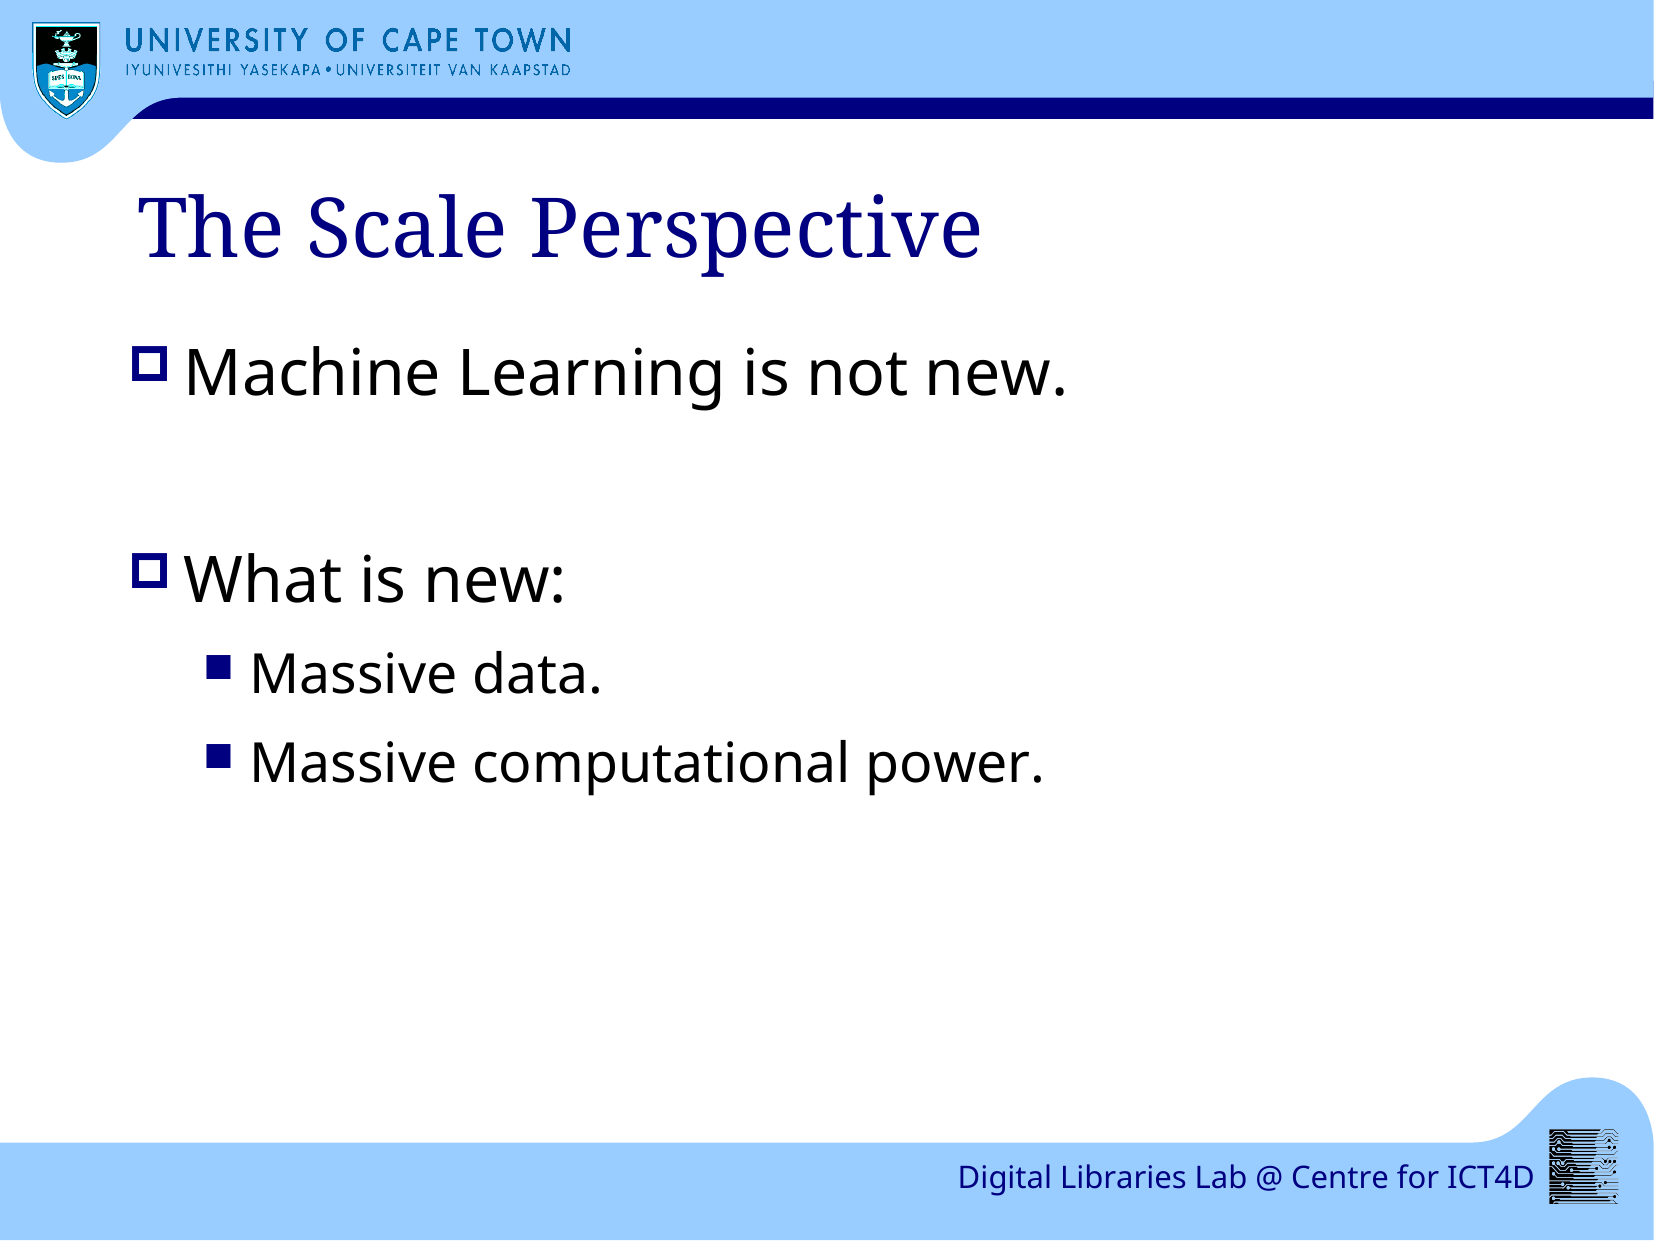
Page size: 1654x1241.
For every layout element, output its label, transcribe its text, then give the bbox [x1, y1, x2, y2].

list Machine Learning is not new. What is new: Massive data. Massive computational power. [128, 326, 1597, 1046]
picture [32, 22, 101, 120]
picture [122, 25, 573, 78]
picture [1549, 1129, 1619, 1204]
title The Scale Perspective [137, 155, 1598, 296]
